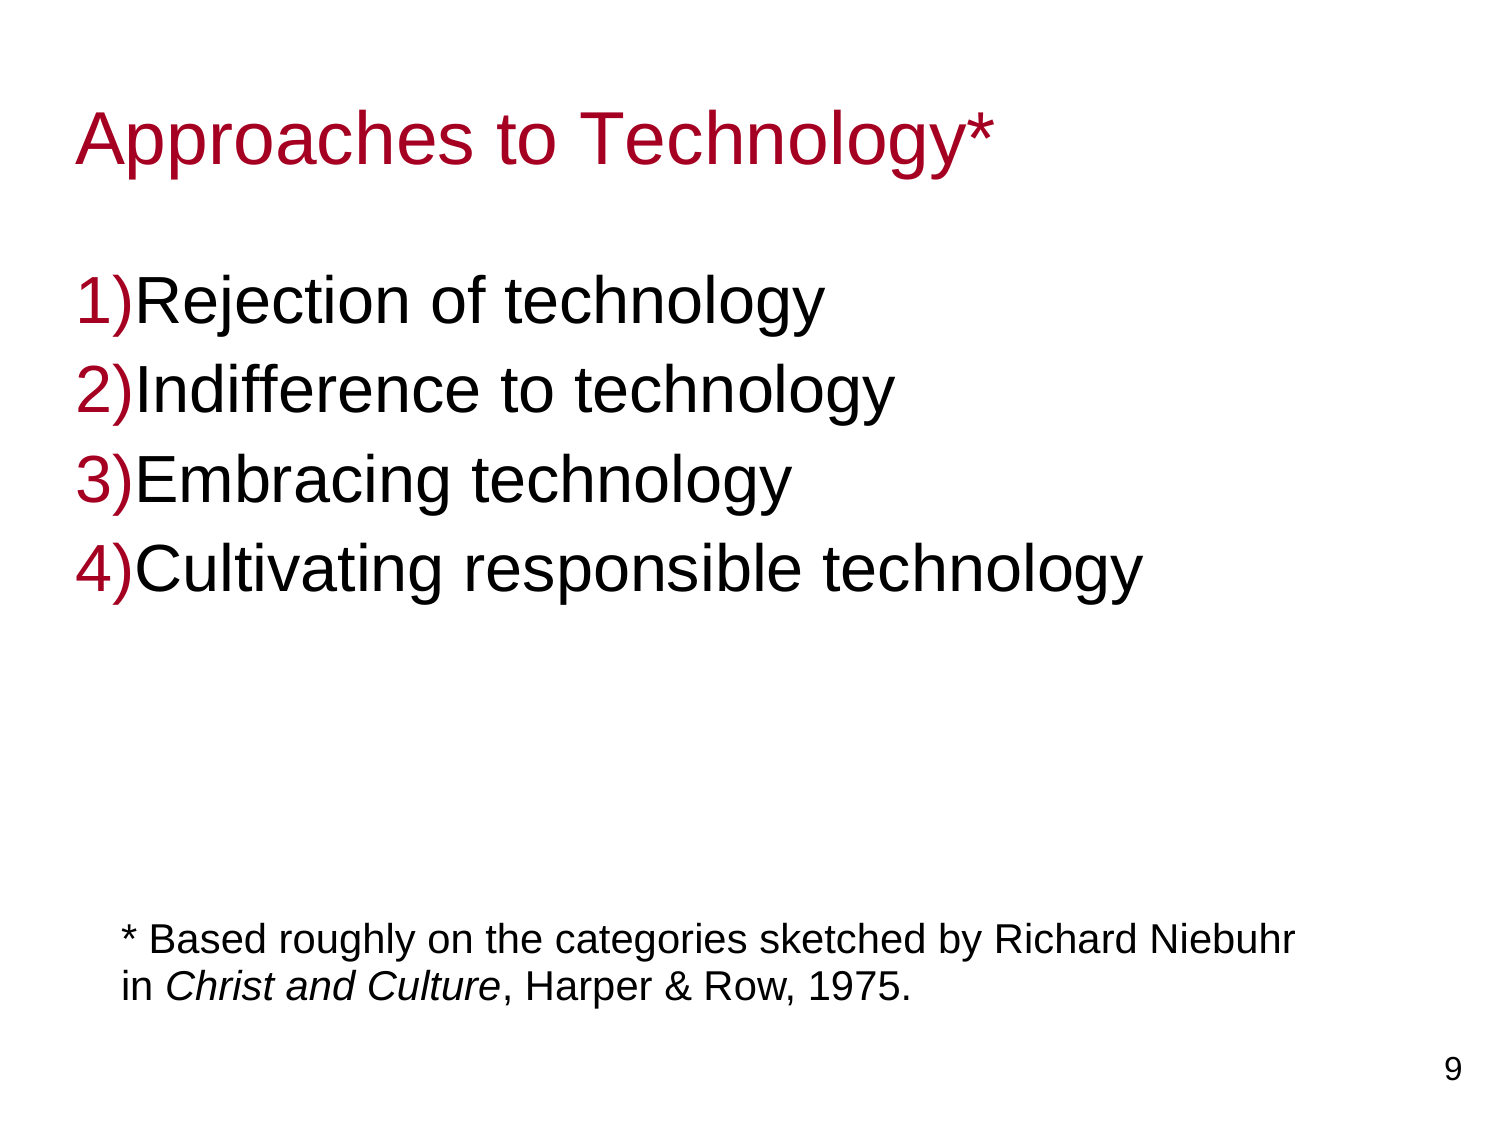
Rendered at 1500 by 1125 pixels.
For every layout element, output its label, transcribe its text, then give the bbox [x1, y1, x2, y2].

list Rejection of technology Indifference to technology Embracing technology Cultivating responsible technology [75, 263, 1425, 606]
title Approaches to Technology* [75, 44, 1425, 233]
text_box * Based roughly on the categories sketched by Richard Niebuhr in Christ and Culture, Harper & Row, 1975. [106, 909, 1347, 1018]
